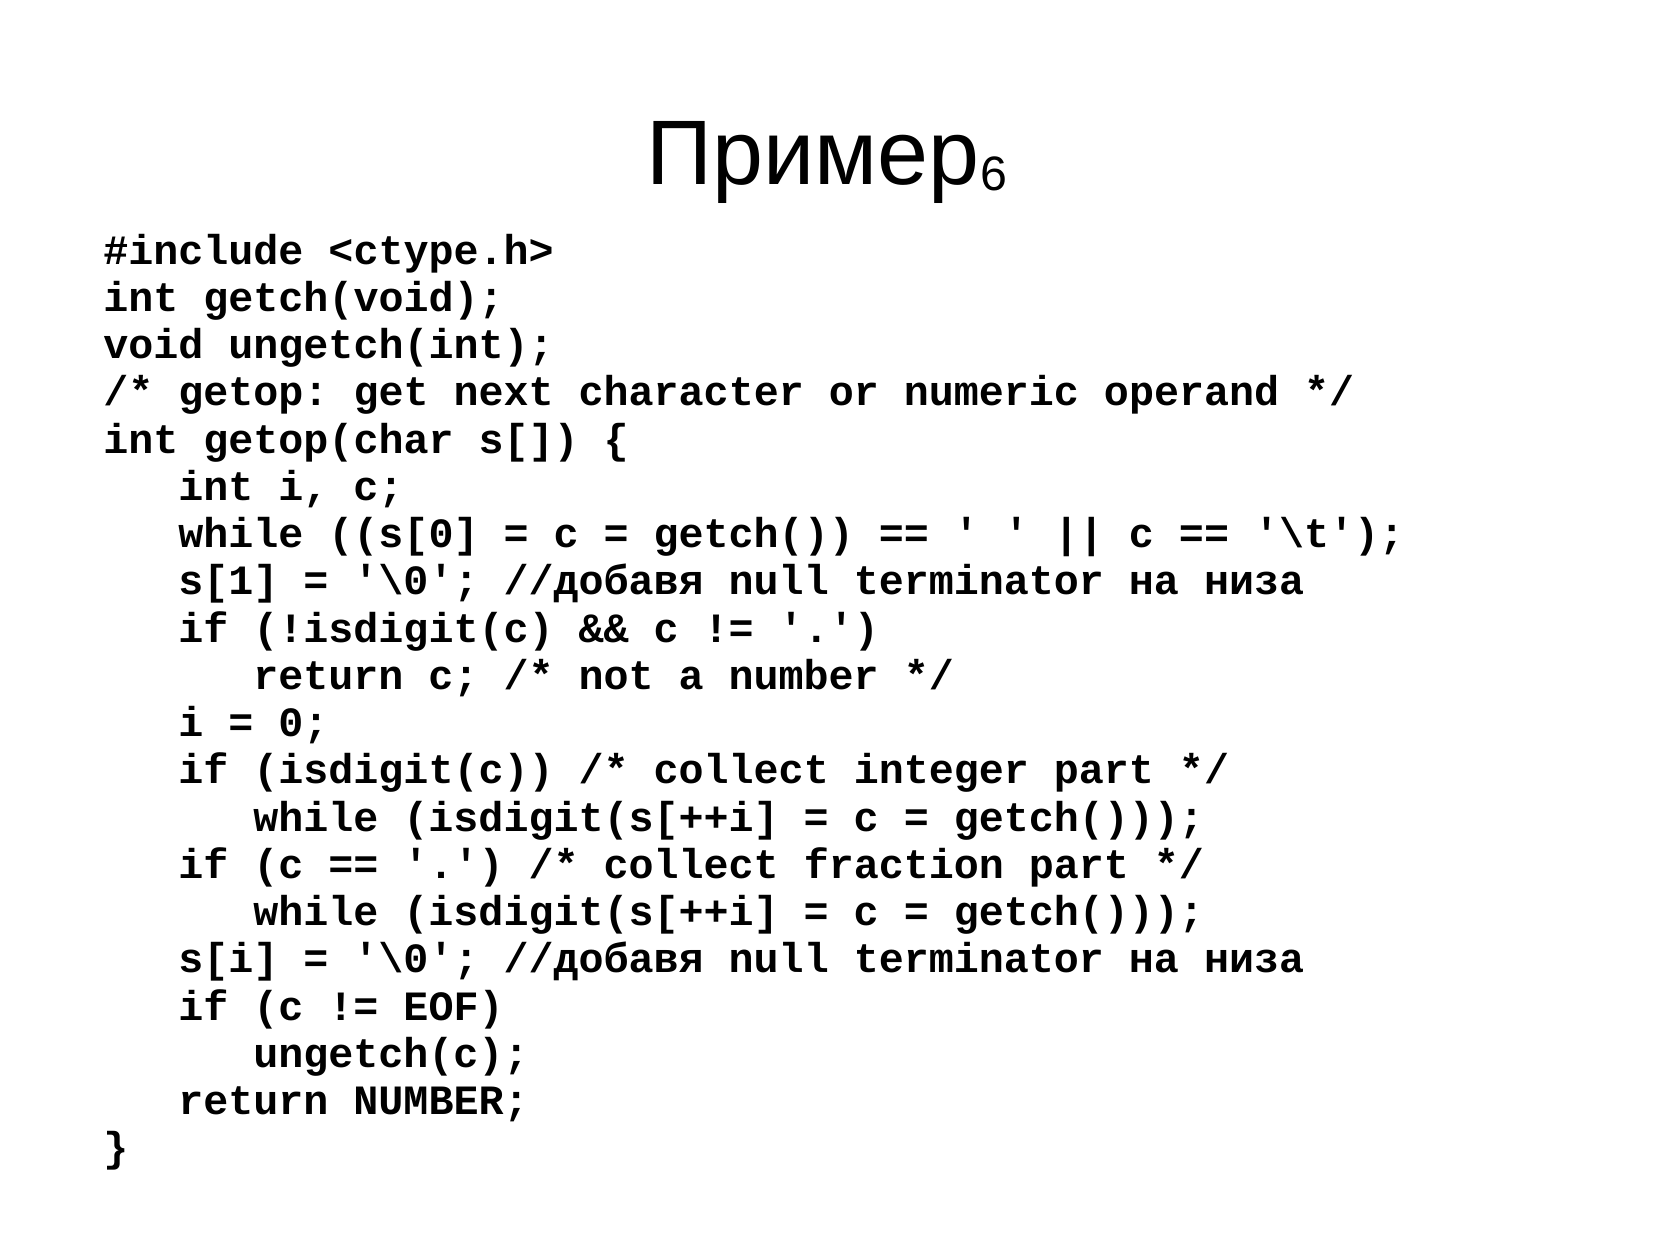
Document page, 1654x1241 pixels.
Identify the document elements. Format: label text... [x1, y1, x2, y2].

text_box #include <ctype.h> int getch(void); void ungetch(int); /* getop: get next character or numeric operand */ int getop(char s[]) { int i, c; while ((s[0] = c = getch()) == ' ' || c == '\t'); s[1] = '\0'; //добавя null terminator на низа if (!isdigit(c) && c != '.') return c; /* not a number */ i = 0; if (isdigit(c)) /* collect integer part */ while (isdigit(s[++i] = c = getch())); if (c == '.') /* collect fraction part */ while (isdigit(s[++i] = c = getch())); s[i] = '\0'; //добавя null terminator на низа if (c != EOF) ungetch(c); return NUMBER; } [88, 222, 1625, 1241]
title Пример6 [82, 49, 1571, 257]
